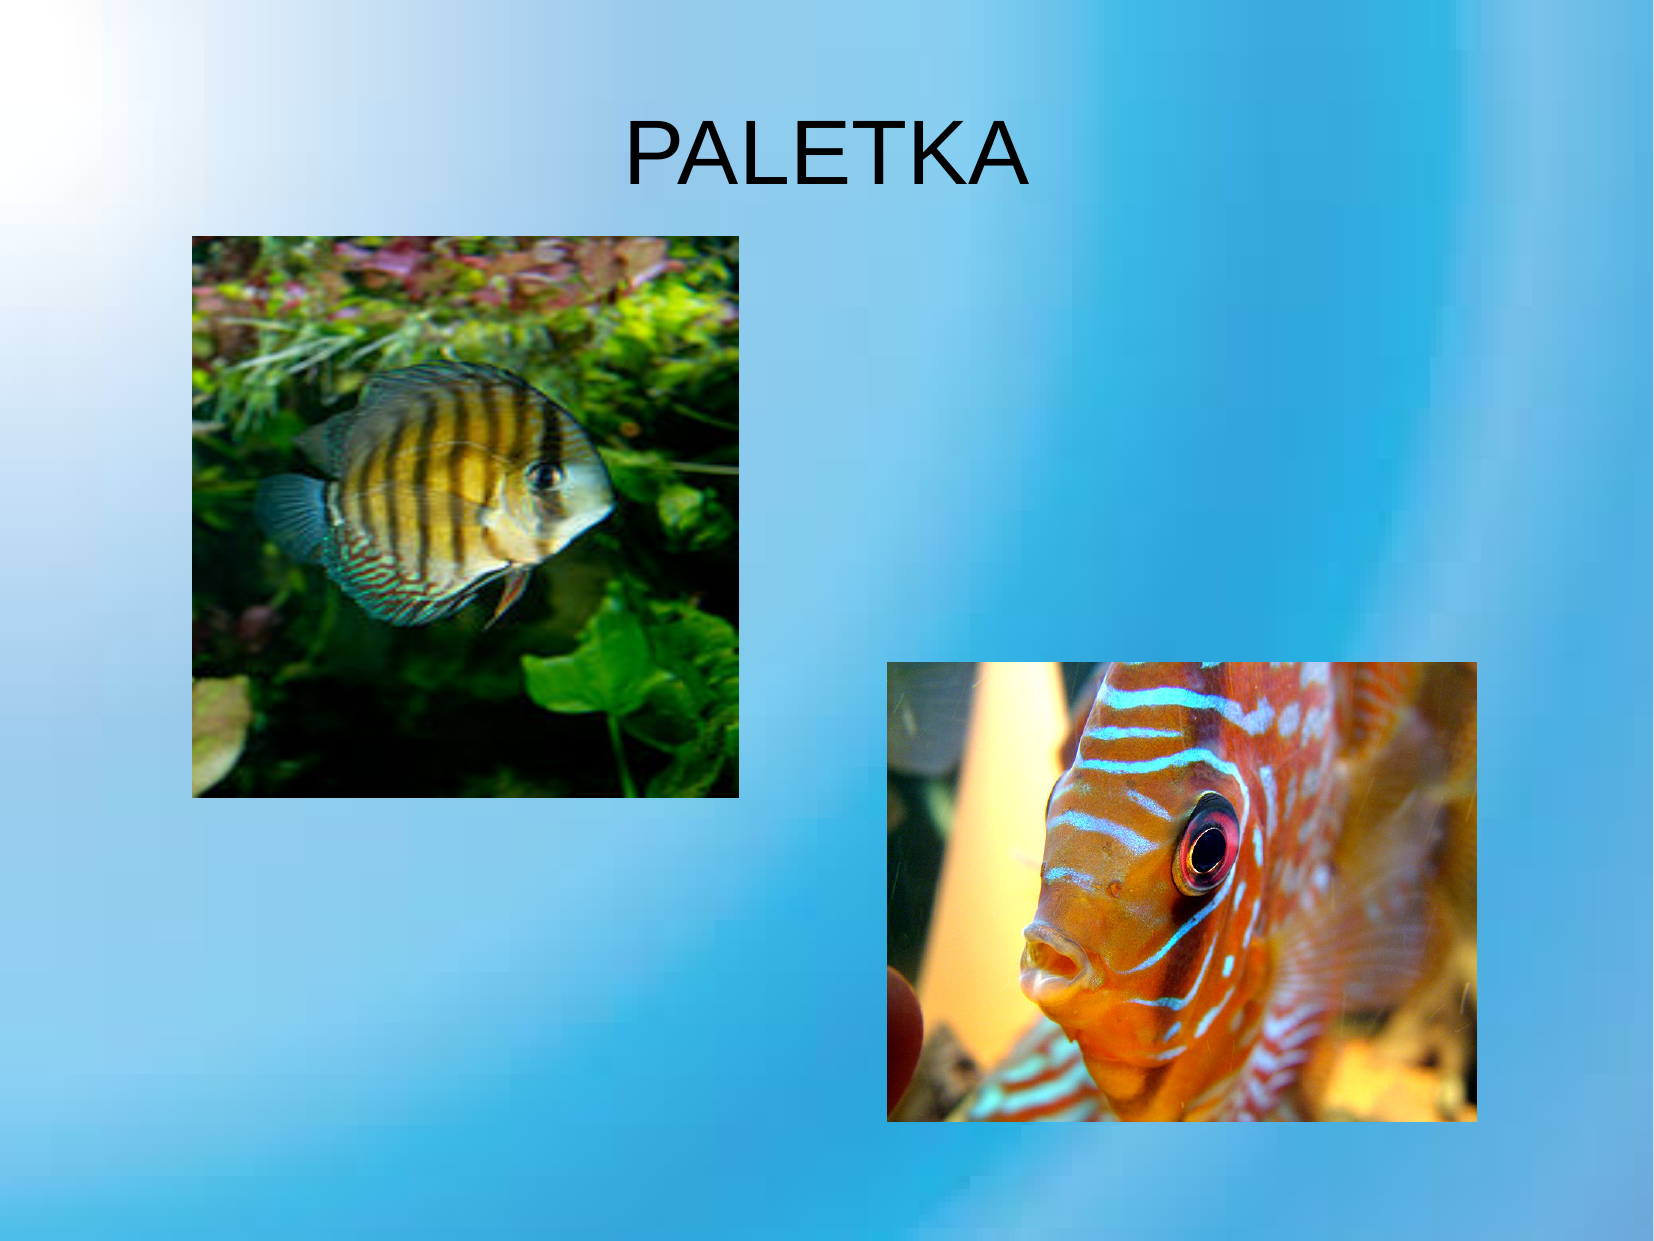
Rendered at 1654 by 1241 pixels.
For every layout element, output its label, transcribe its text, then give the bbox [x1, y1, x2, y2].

title PALETKA [82, 49, 1571, 257]
picture [0, 0, 1654, 1241]
